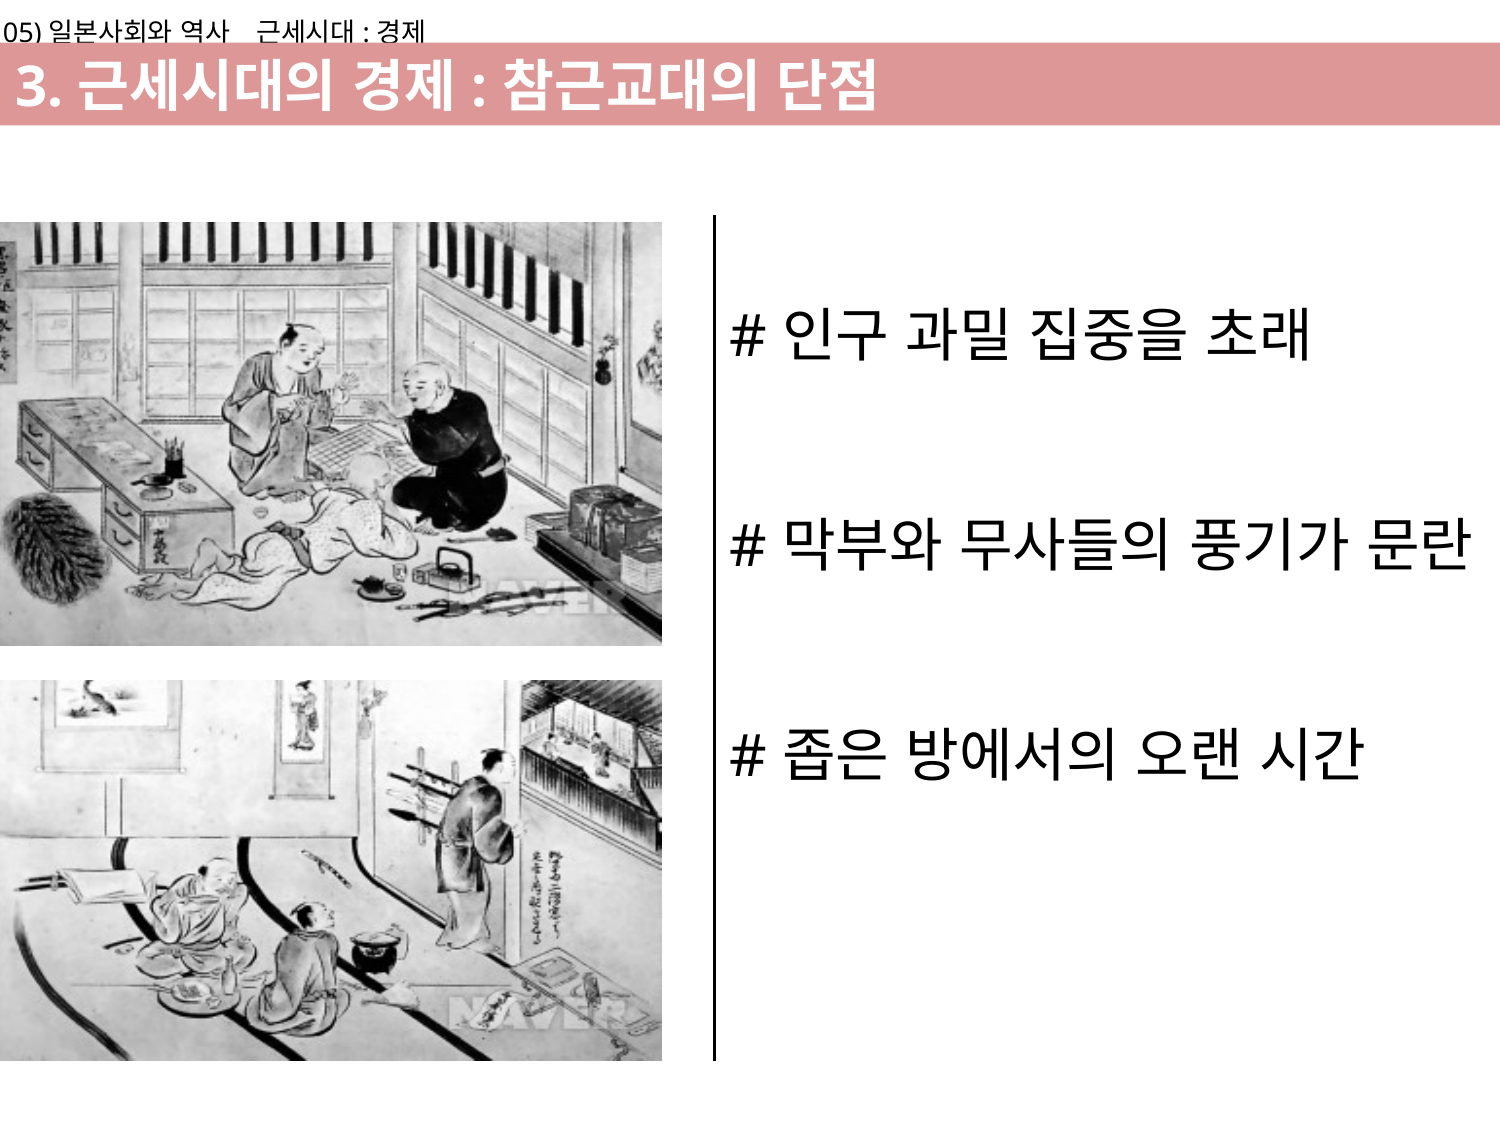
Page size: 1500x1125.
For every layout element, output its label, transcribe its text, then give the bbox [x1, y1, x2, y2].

picture [0, 680, 662, 1061]
text_box # 인구 과밀 집중을 초래 # 막부와 무사들의 풍기가 문란 # 좁은 방에서의 오랜 시간 [714, 290, 1500, 796]
text_box 05) 일본사회와 역사 _ 근세시대 : 경제 [0, 7, 868, 42]
text_box 3. 근세시대의 경제 : 참근교대의 단점 [0, 42, 1500, 126]
picture [0, 222, 662, 646]
